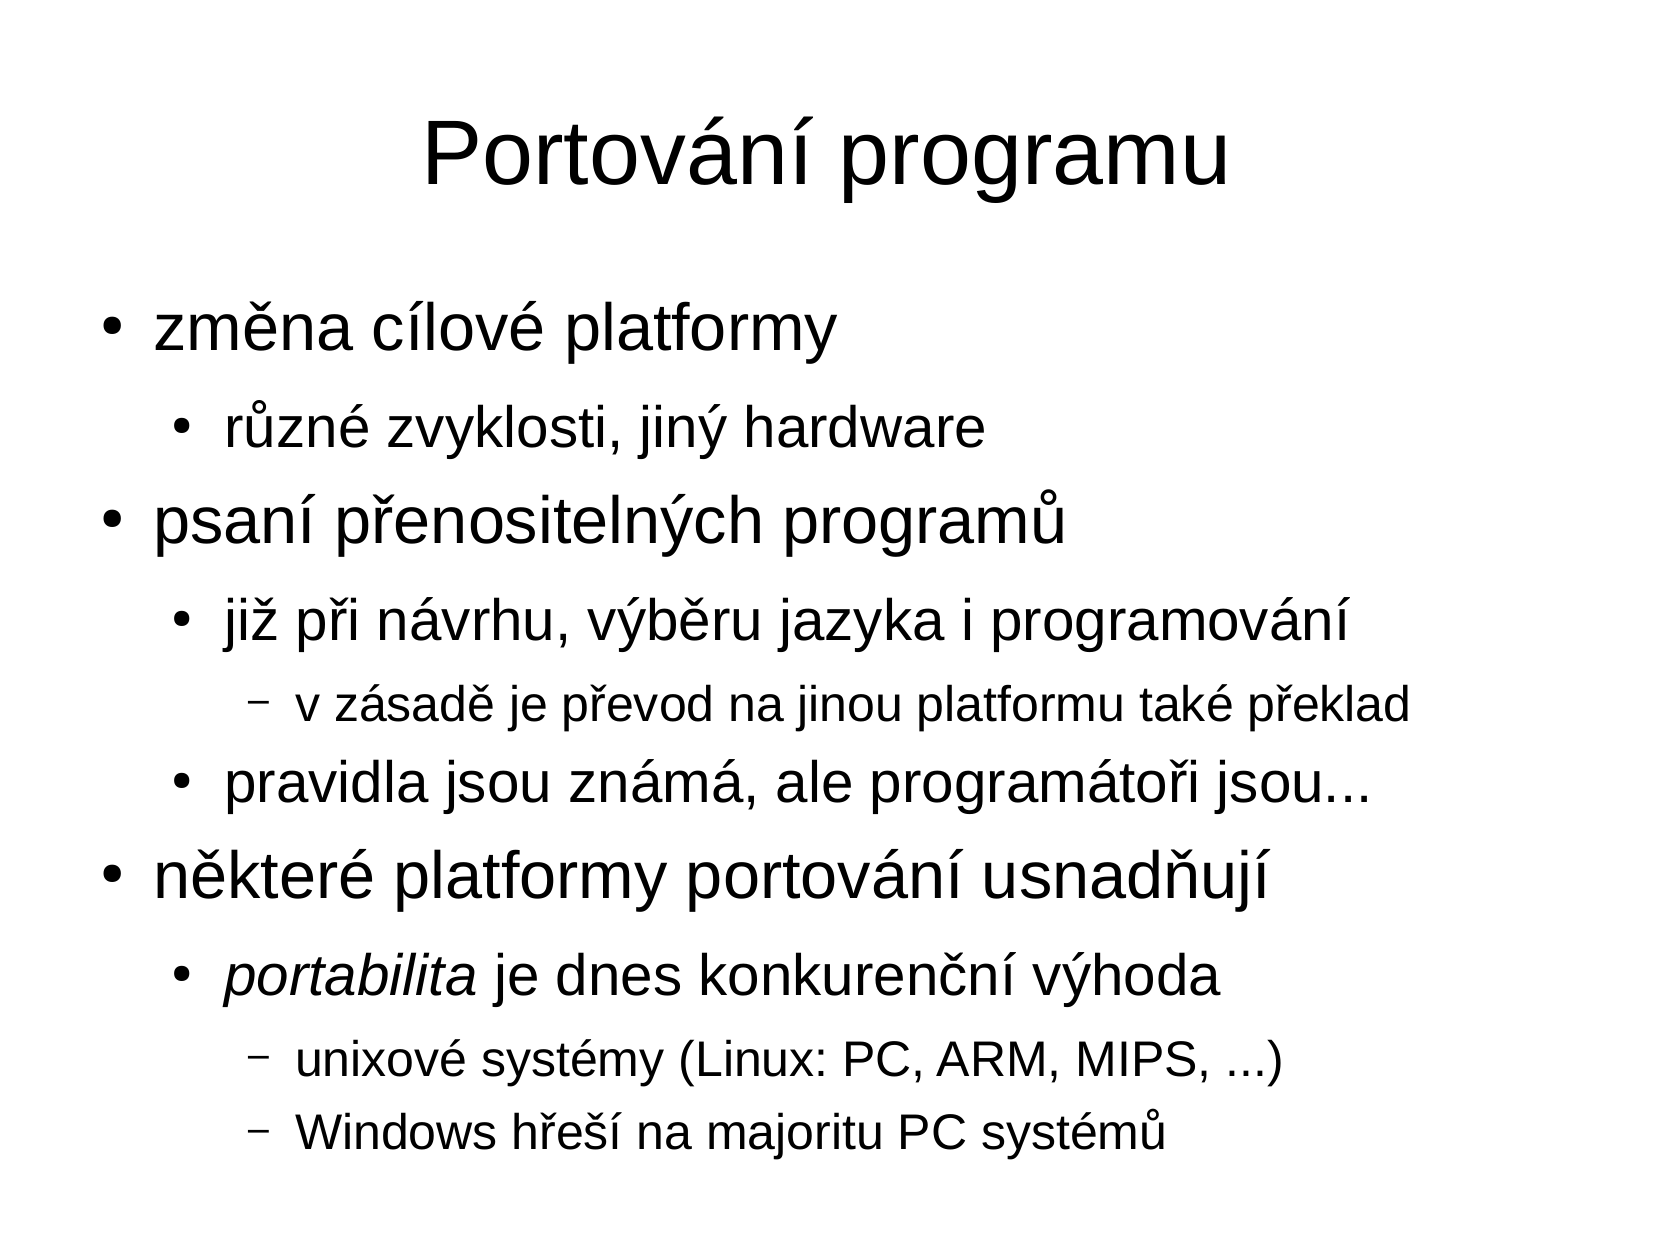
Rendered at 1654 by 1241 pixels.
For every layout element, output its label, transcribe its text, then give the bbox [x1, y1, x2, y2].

title Portování programu [82, 56, 1571, 250]
list změna cílové platformy různé zvyklosti, jiný hardware psaní přenositelných programů již při návrhu, výběru jazyka i programování v zásadě je převod na jinou platformu také překlad pravidla jsou známá, ale programátoři jsou... některé platformy portování usnadňují portabilita je dnes konkurenční výhoda unixové systémy (Linux: PC, ARM, MIPS, ...) Windows hřeší na majoritu PC systémů [82, 290, 1571, 1161]
